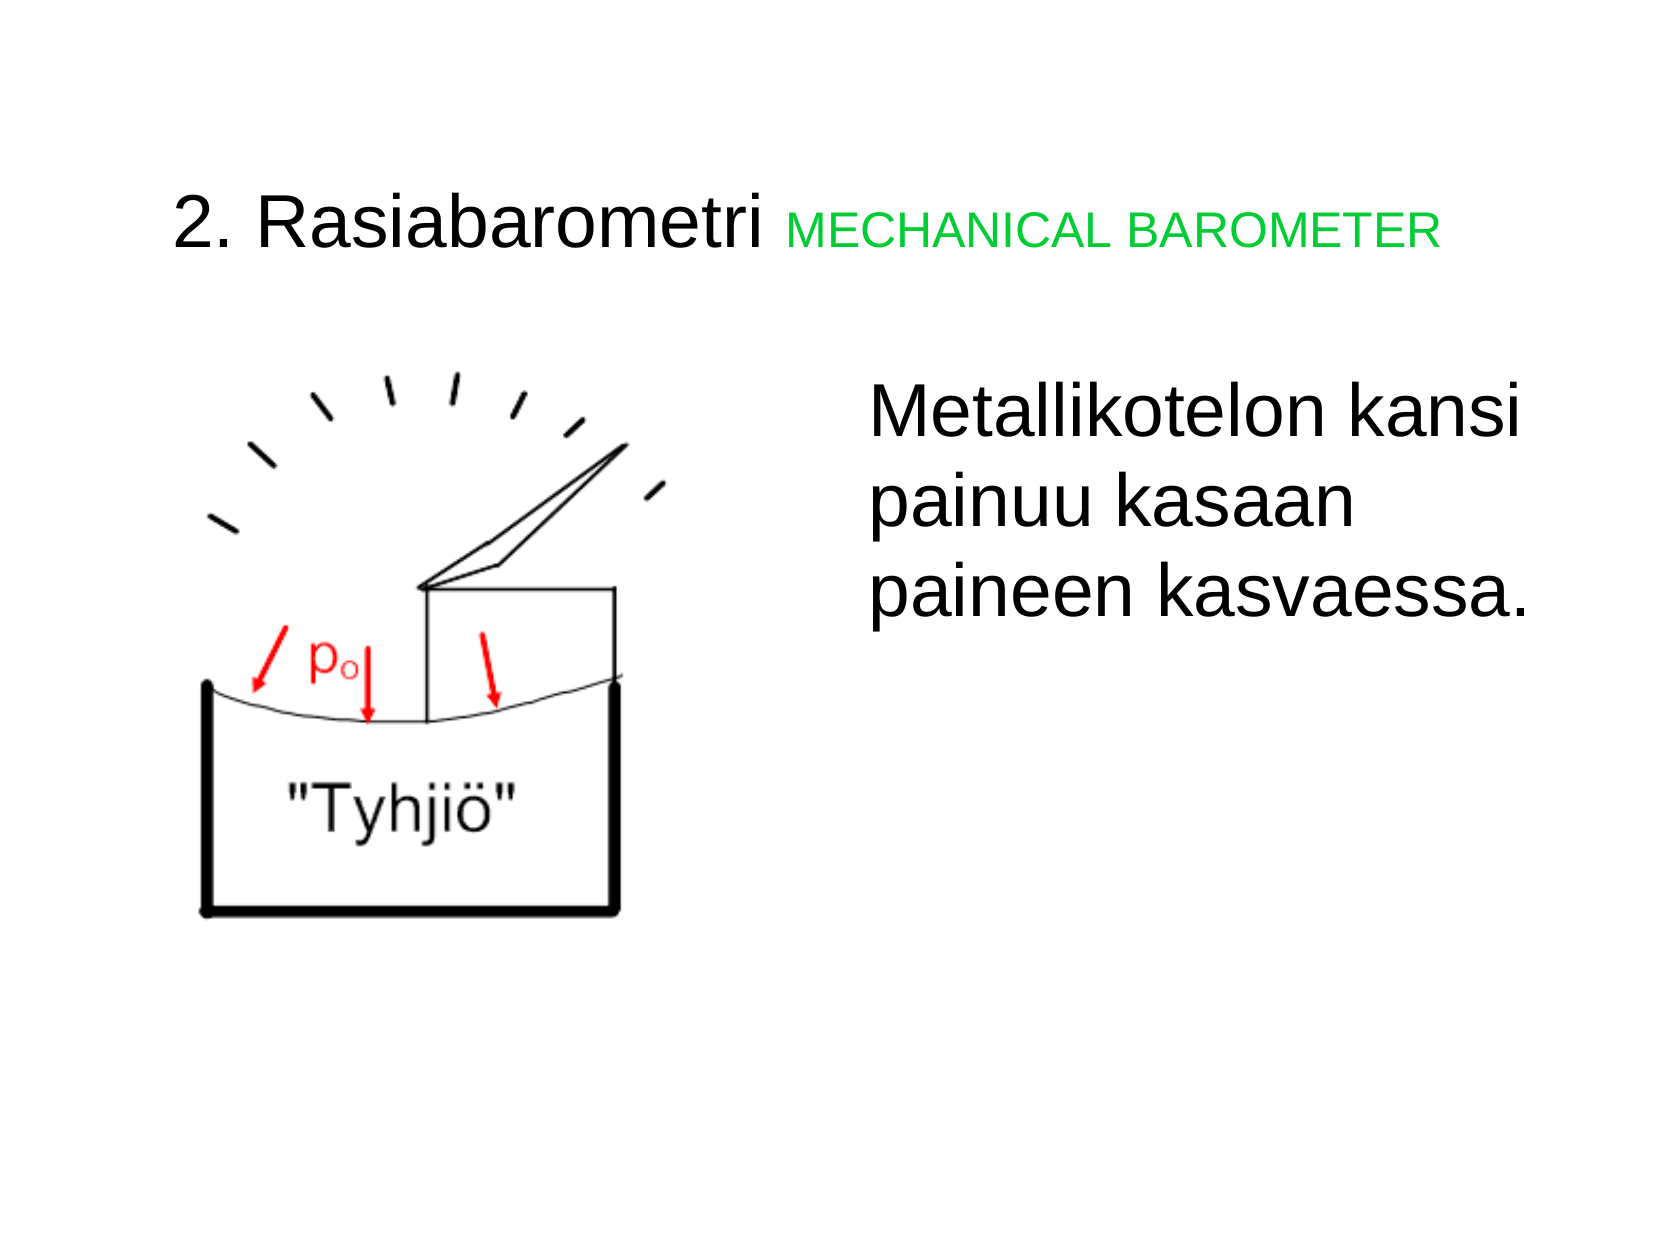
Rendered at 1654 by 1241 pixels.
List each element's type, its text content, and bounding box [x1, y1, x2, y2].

text_box Metallikotelon kansi painuu kasaan paineen kasvaessa. [853, 354, 1560, 640]
text_box 2. Rasiabarometri MECHANICAL BAROMETER [157, 165, 1607, 271]
picture [118, 281, 762, 1002]
